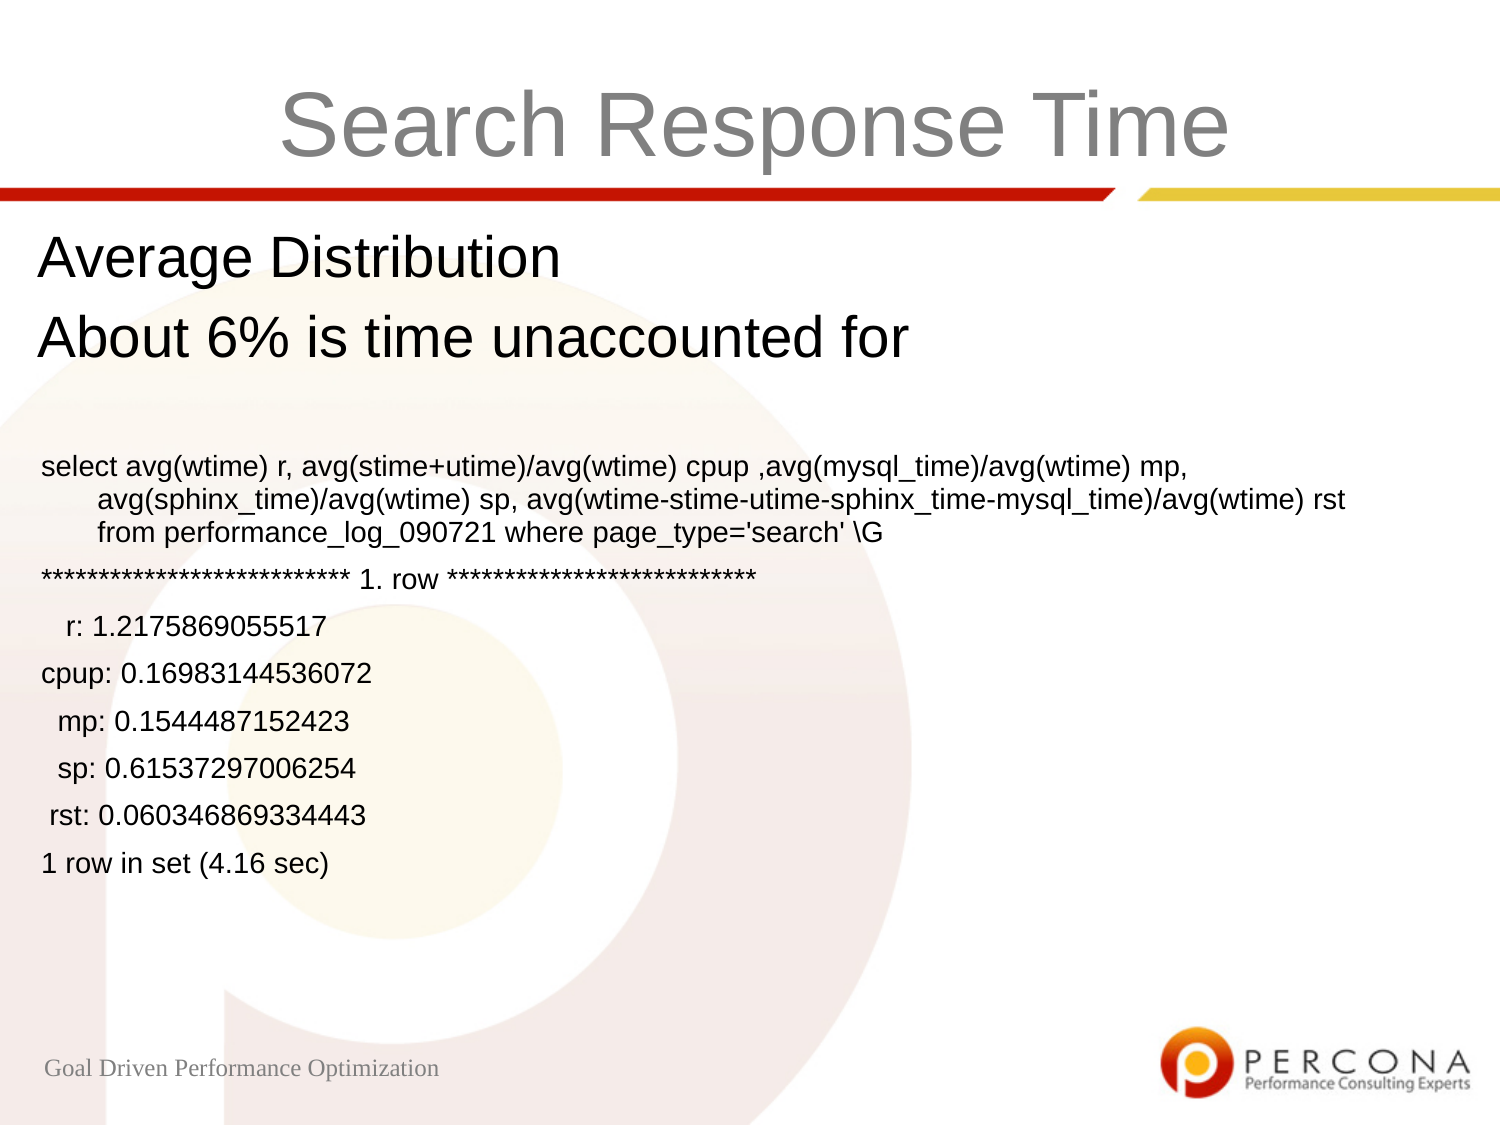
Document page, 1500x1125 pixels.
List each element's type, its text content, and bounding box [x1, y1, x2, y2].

title Search Response Time [41, 62, 1471, 187]
picture [0, 0, 1500, 1125]
list select avg(wtime) r, avg(stime+utime)/avg(wtime) cpup ,avg(mysql_time)/avg(wtime) mp, avg(sphinx_time)/avg(wtime) sp, avg(wtime-stime-utime-sphinx_time-mysql_time)/avg(wtime) rst from performance_log_090721 where page_type='search' \G *************************** 1. row *************************** r: 1.2175869055517 cpup: 0.16983144536072 mp: 0.1544487152423 sp: 0.61537297006254 rst: 0.060346869334443 1 row in set (4.16 sec) [41, 450, 1388, 976]
list Average Distribution About 6% is time unaccounted for [37, 224, 1467, 953]
